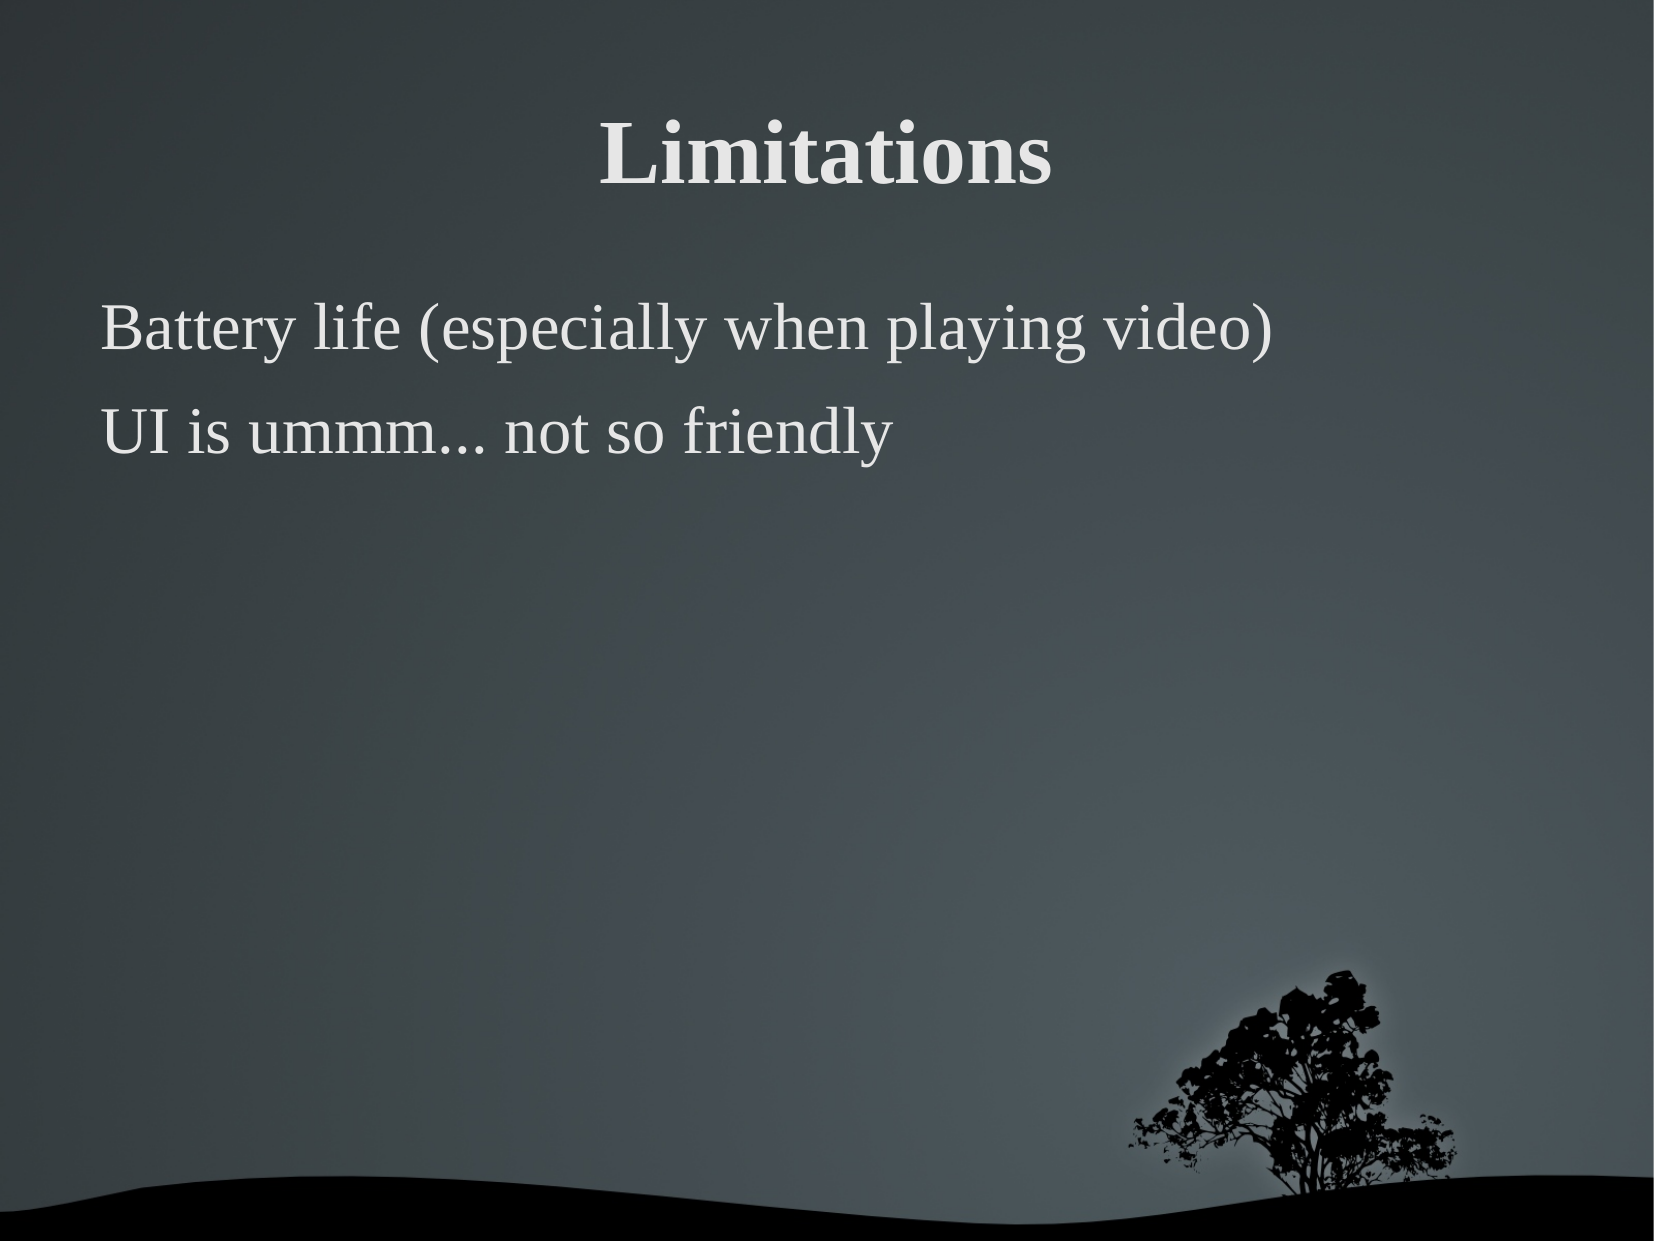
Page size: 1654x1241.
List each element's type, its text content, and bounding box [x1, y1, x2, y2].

title Limitations [82, 56, 1571, 250]
picture [0, 0, 1654, 1241]
list Battery life (especially when playing video) UI is ummm... not so friendly [82, 290, 1571, 1094]
